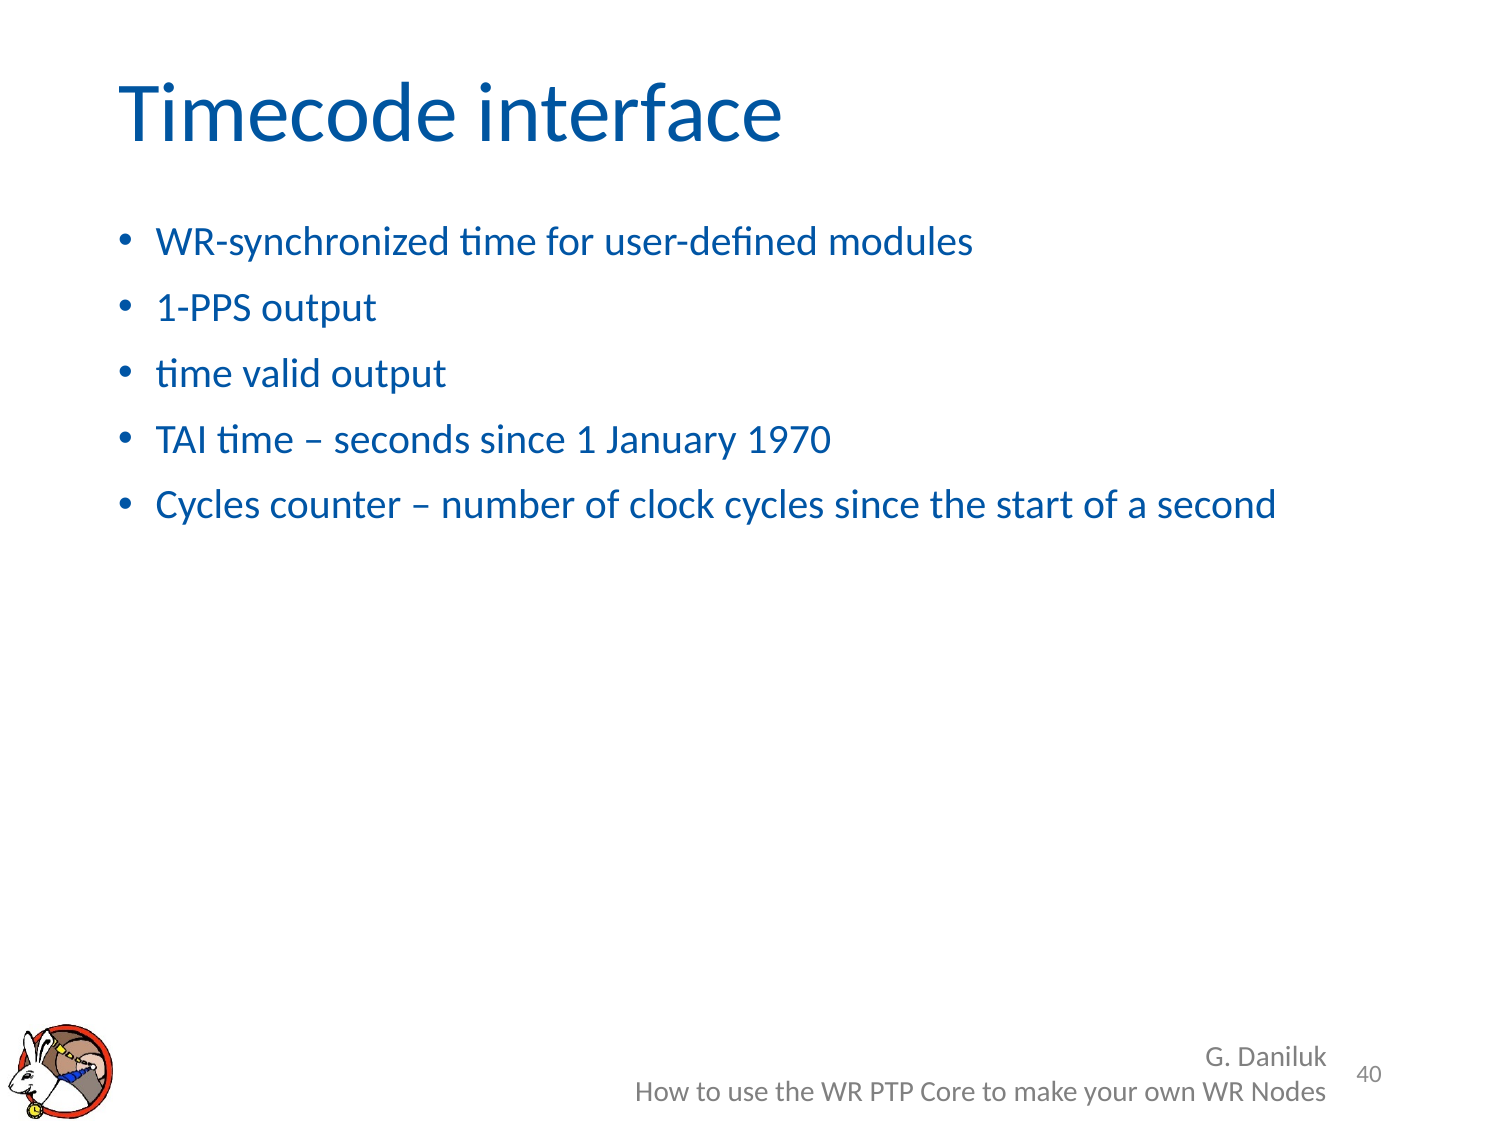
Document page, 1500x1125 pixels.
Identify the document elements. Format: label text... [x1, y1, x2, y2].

slide_number <number> [1342, 1042, 1397, 1103]
picture [7, 1024, 113, 1121]
list WR-synchronized time for user-defined modules 1-PPS output time valid output TAI time – seconds since 1 January 1970 Cycles counter – number of clock cycles since the start of a second [103, 211, 1397, 1014]
text_box G. Daniluk How to use the WR PTP Core to make your own WR Nodes [112, 1029, 1342, 1115]
title Timecode interface [103, 59, 1397, 169]
